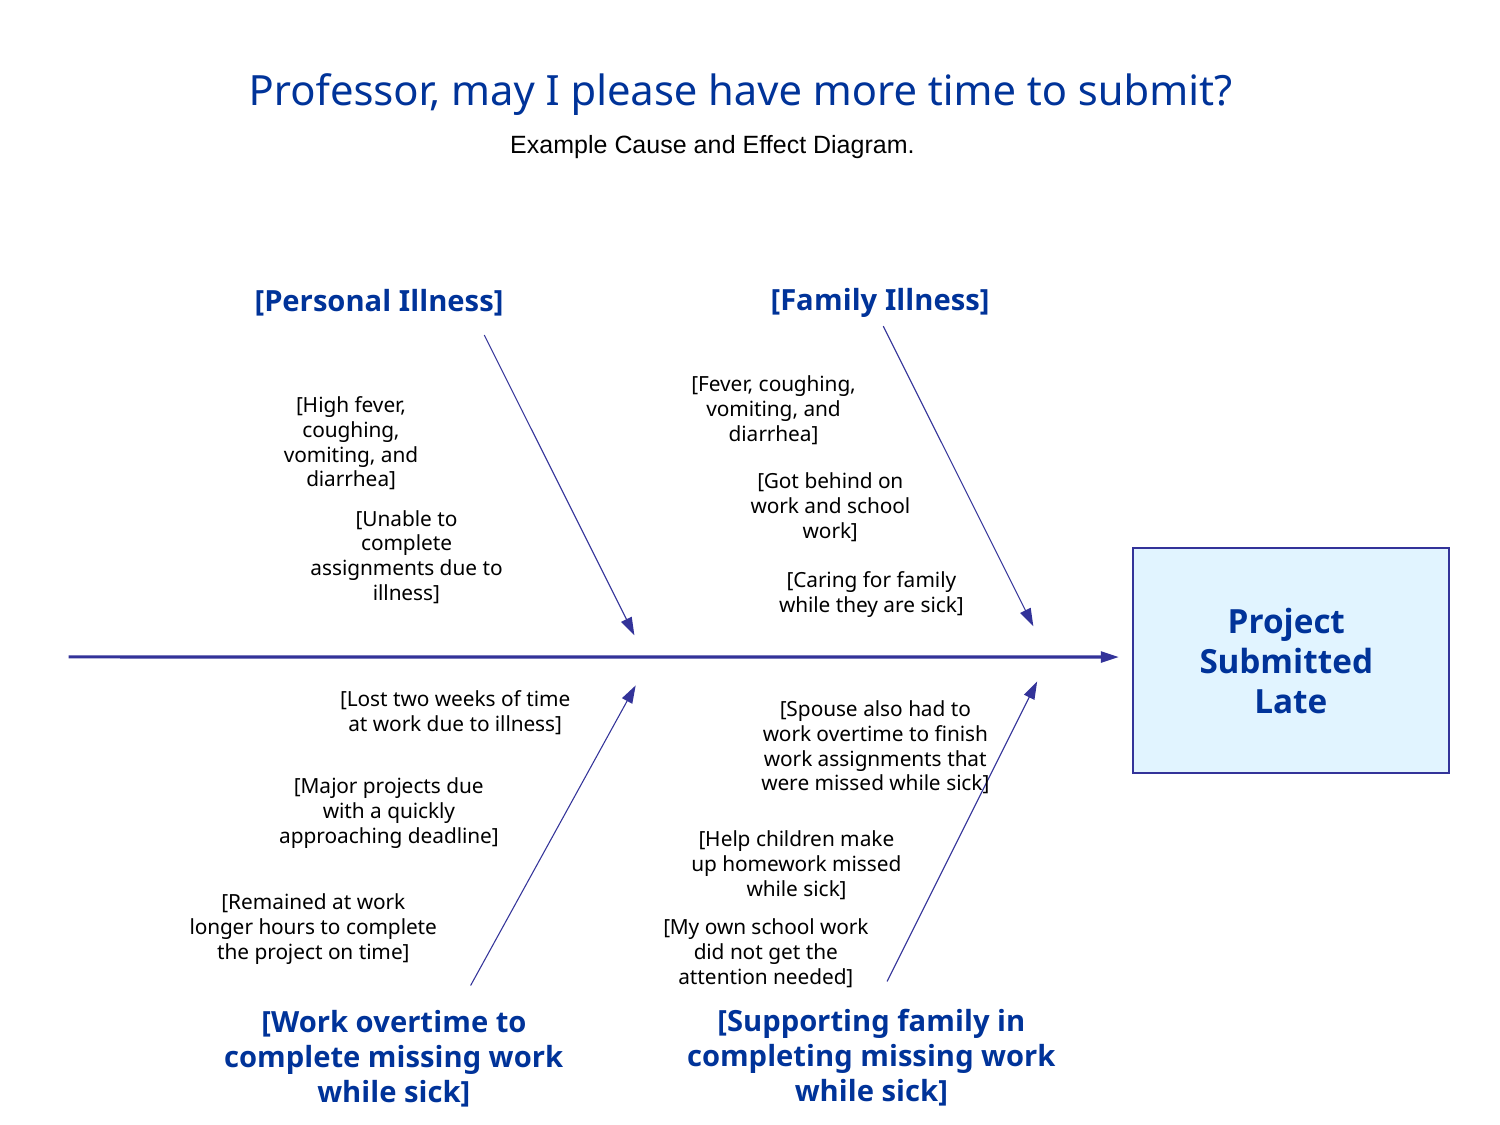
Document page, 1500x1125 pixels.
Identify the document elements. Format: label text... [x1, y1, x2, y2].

text_box [High fever, coughing, vomiting, and diarrhea] [244, 384, 458, 499]
text_box [Family Illness] [654, 273, 1107, 325]
text_box [Supporting family in completing missing work while sick] [671, 994, 1072, 1116]
text_box [Personal Illness] [139, 274, 619, 325]
text_box [Got behind on work and school work] [722, 460, 939, 550]
text_box [Fever, coughing, vomiting, and diarrhea] [667, 363, 880, 453]
text_box [Caring for family while they are sick] [757, 559, 986, 624]
text_box [Work overtime to complete missing work while sick] [194, 995, 594, 1117]
text_box [Unable to complete assignments due to illness] [293, 498, 520, 613]
text_box [Lost two weeks of time at work due to illness] [322, 678, 589, 743]
text_box [My own school work did not get the attention needed] [643, 906, 888, 996]
text_box Example Cause and Effect Diagram. [21, 120, 1450, 167]
text_box [Remained at work longer hours to complete the project on time] [174, 881, 452, 971]
text_box [Spouse also had to work overtime to finish work assignments that were missed while sick] [742, 688, 1009, 803]
text_box Professor, may I please have more time to submit? [127, 56, 1355, 120]
text_box Project Submitted Late [1133, 548, 1449, 773]
text_box [Major projects due with a quickly approaching deadline] [256, 765, 522, 855]
text_box [Help children make up homework missed while sick] [676, 818, 917, 908]
